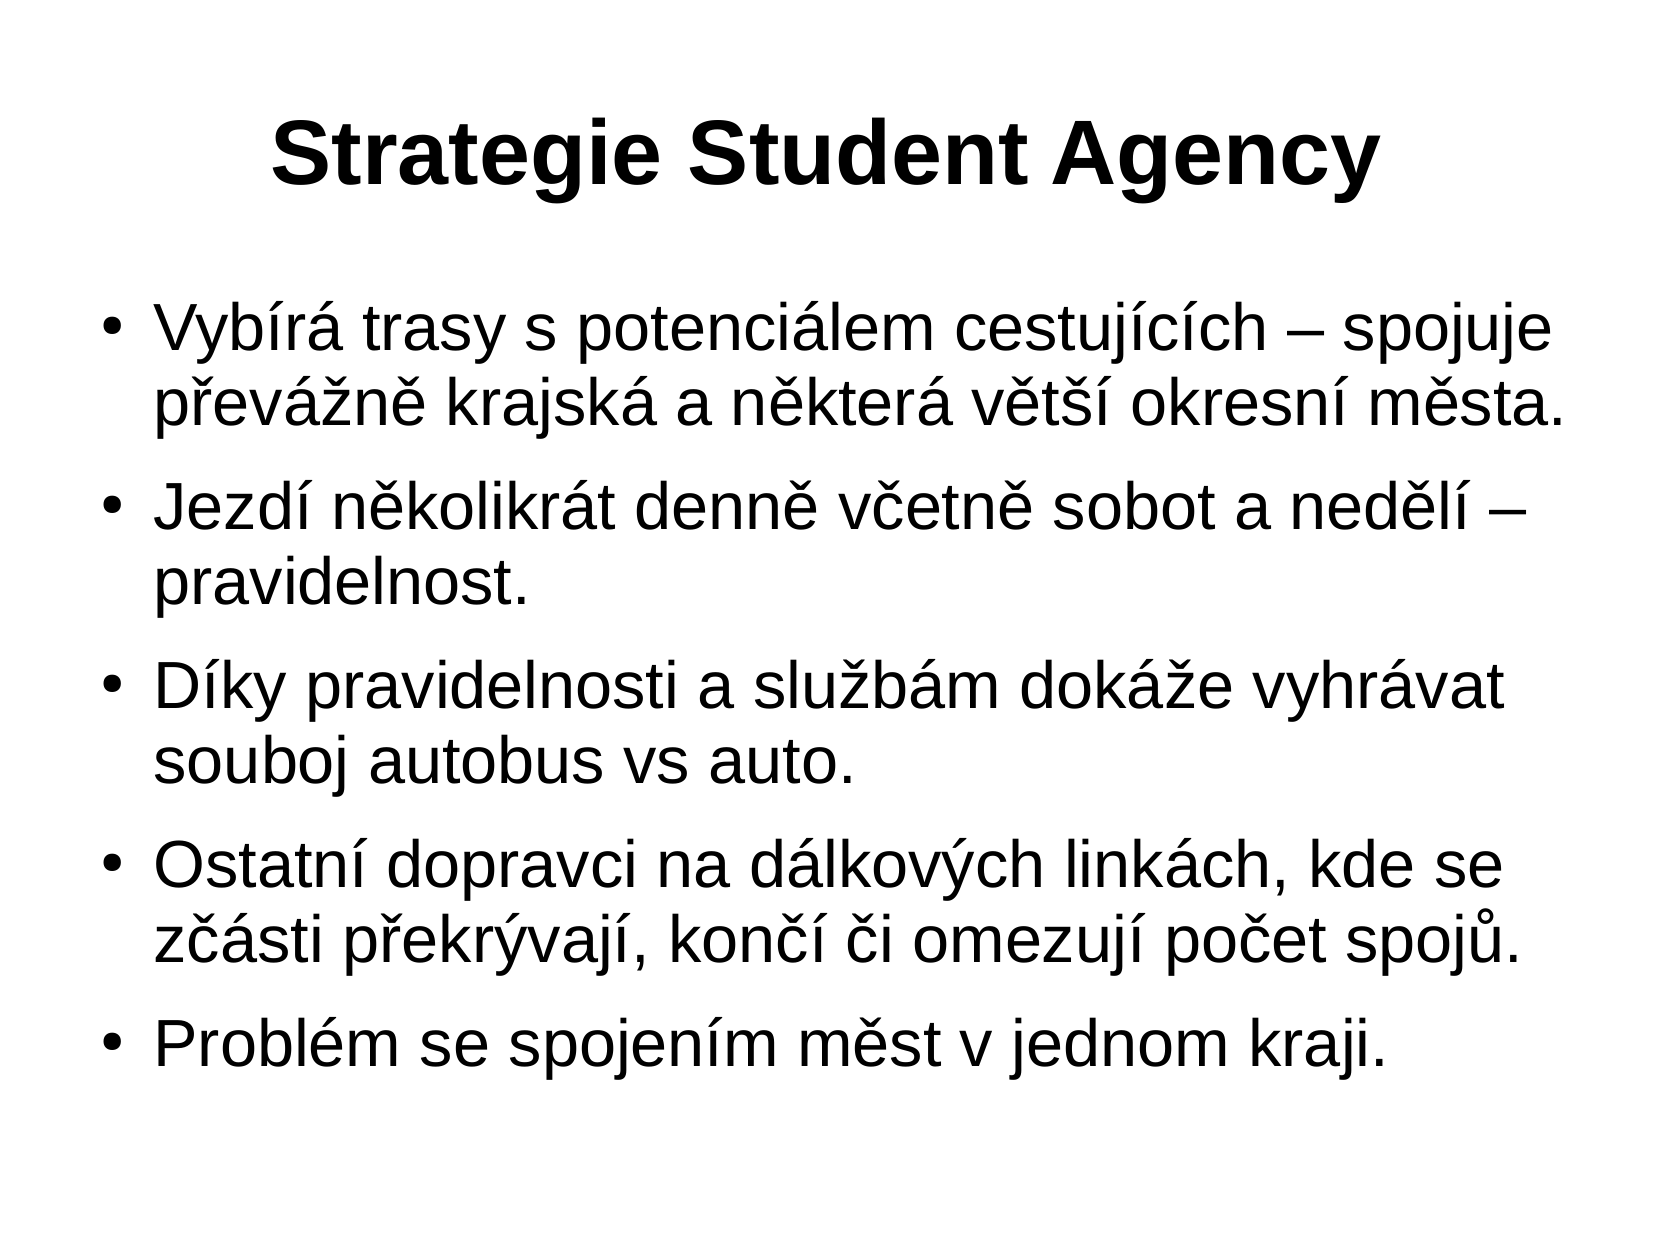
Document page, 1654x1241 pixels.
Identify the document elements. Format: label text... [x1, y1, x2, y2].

title Strategie Student Agency [82, 49, 1571, 257]
list Vybírá trasy s potenciálem cestujících – spojuje převážně krajská a některá větší okresní města. Jezdí několikrát denně včetně sobot a nedělí – pravidelnost. Díky pravidelnosti a službám dokáže vyhrávat souboj autobus vs auto. Ostatní dopravci na dálkových linkách, kde se zčásti překrývají, končí či omezují počet spojů. Problém se spojením měst v jednom kraji. [82, 290, 1571, 1109]
